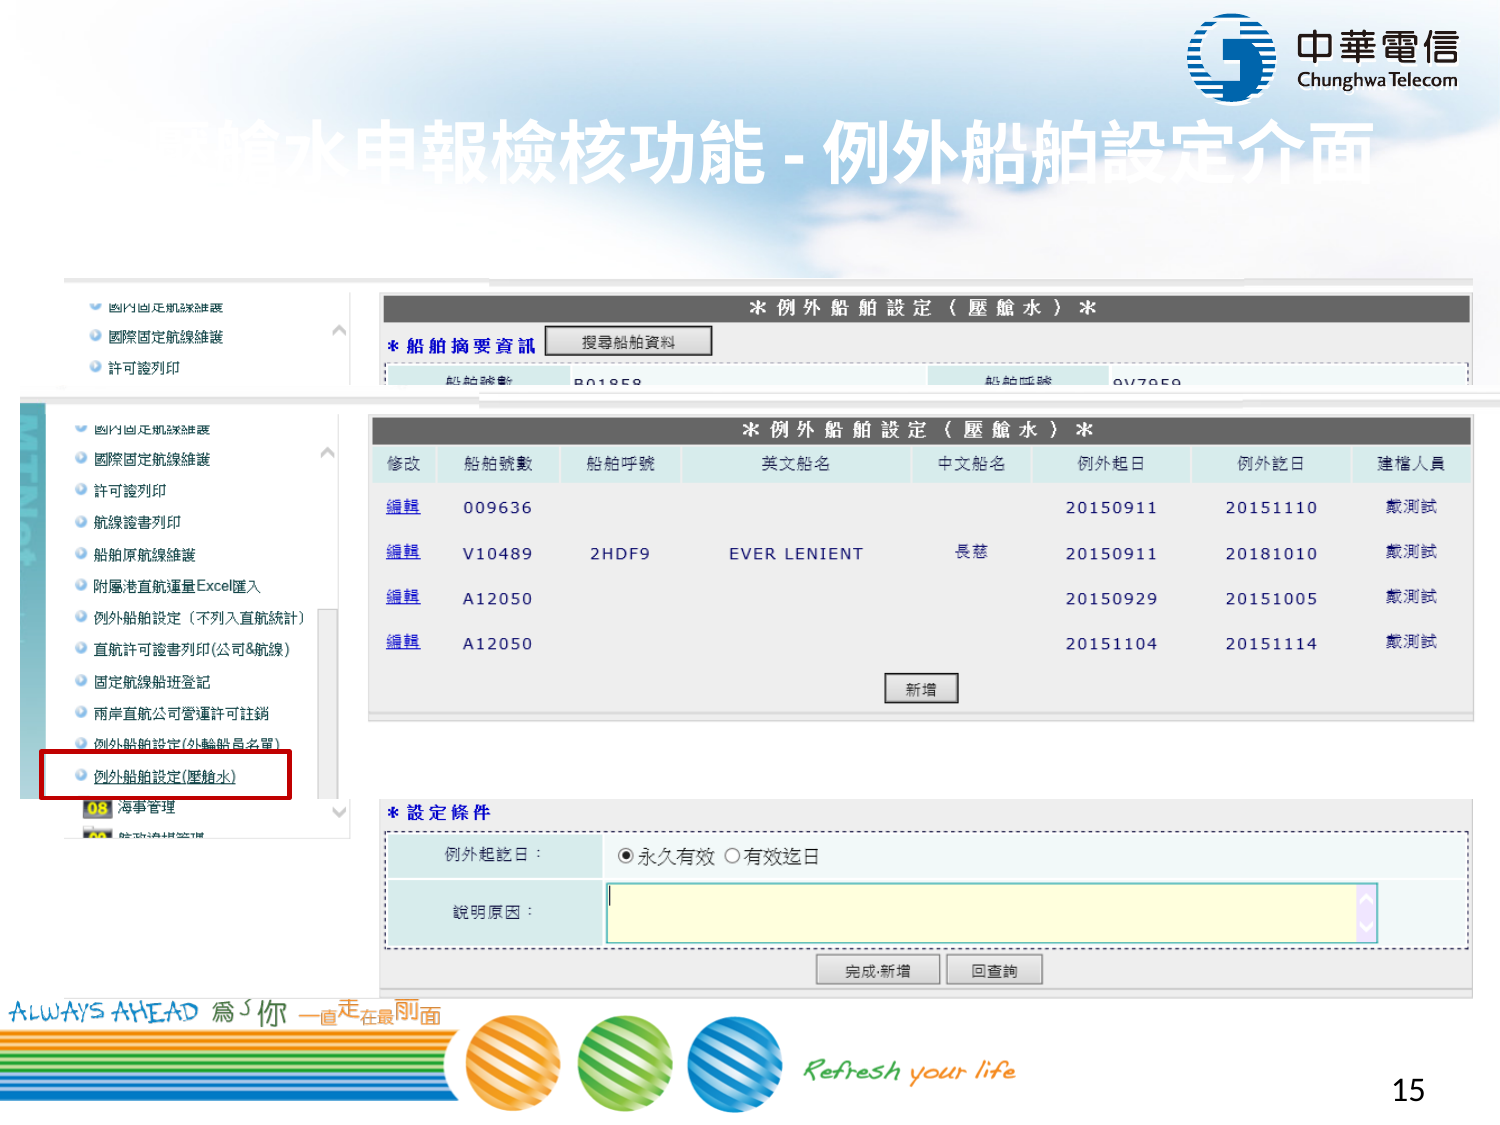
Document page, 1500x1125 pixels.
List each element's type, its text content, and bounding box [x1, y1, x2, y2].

picture [44, 754, 287, 796]
picture [20, 278, 1500, 999]
text_box 壓艙水申報檢核功能-例外船舶設定介面 [2, 101, 1500, 220]
